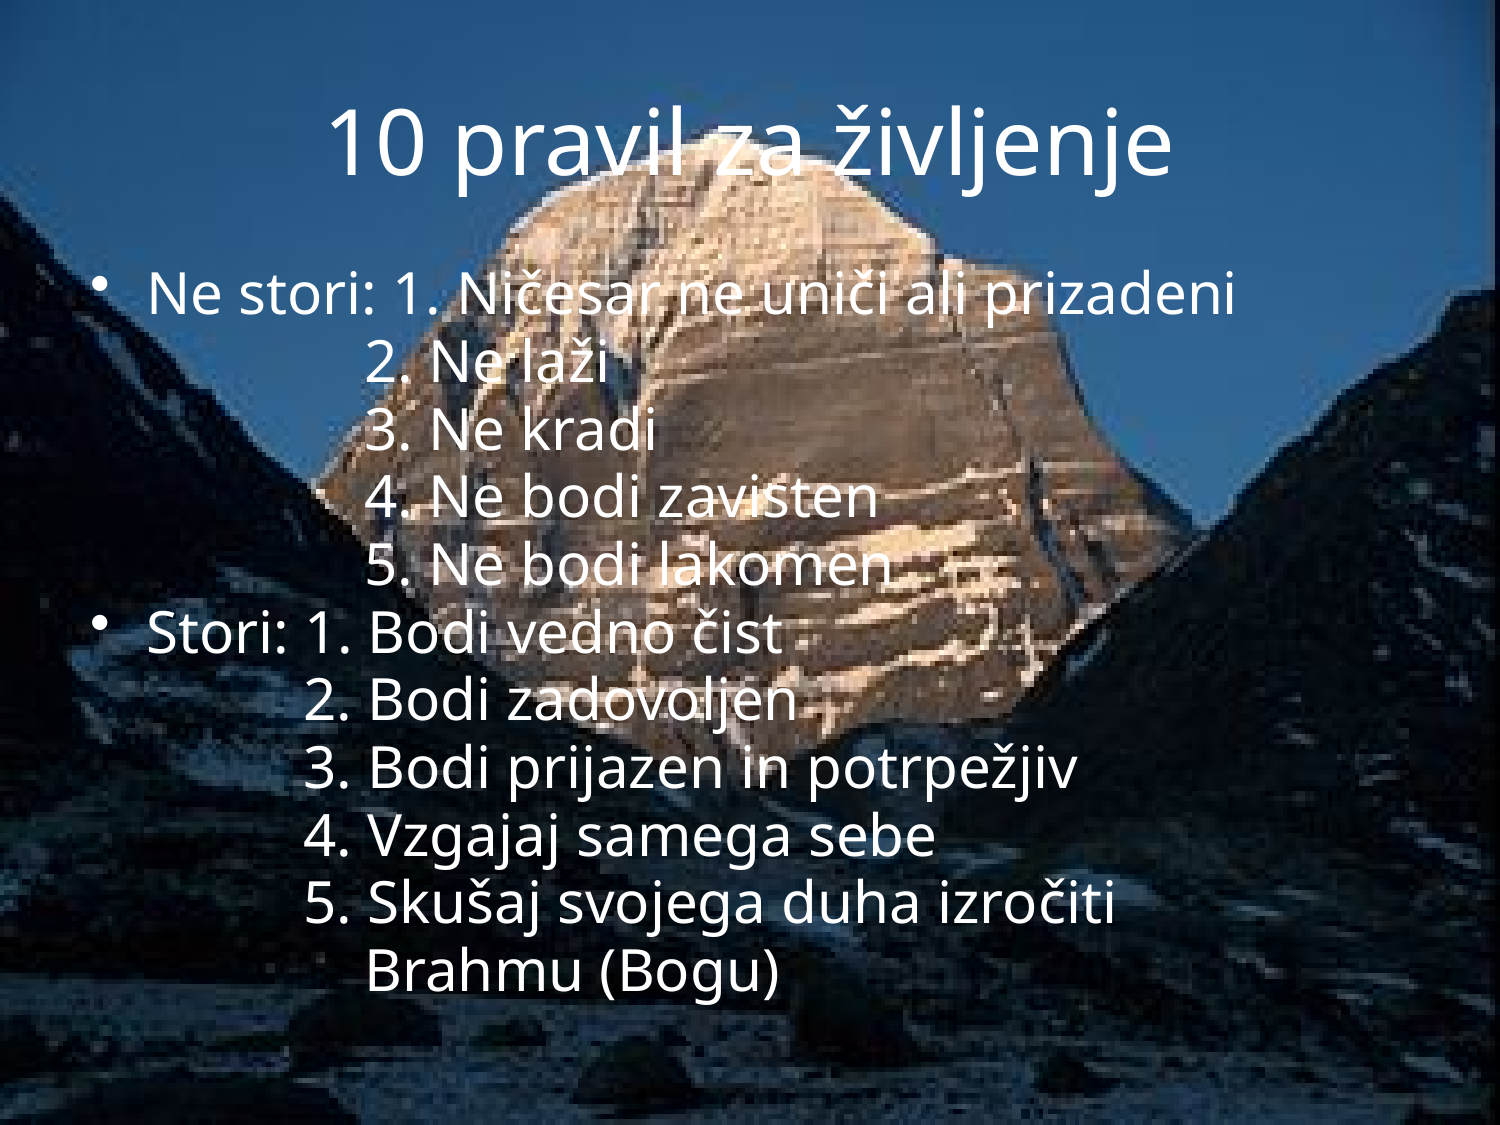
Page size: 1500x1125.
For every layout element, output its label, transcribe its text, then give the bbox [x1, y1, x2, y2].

title 10 pravil za življenje [75, 45, 1425, 233]
list Ne stori: 1. Ničesar ne uniči ali prizadeni 2. Ne laži 3. Ne kradi 4. Ne bodi zavisten 5. Ne bodi lakomen Stori: 1. Bodi vedno čist 2. Bodi zadovoljen 3. Bodi prijazen in potrpežjiv 4. Vzgajaj samega sebe 5. Skušaj svojega duha izročiti Brahmu (Bogu) [75, 262, 1425, 1005]
picture [0, 0, 1500, 1125]
